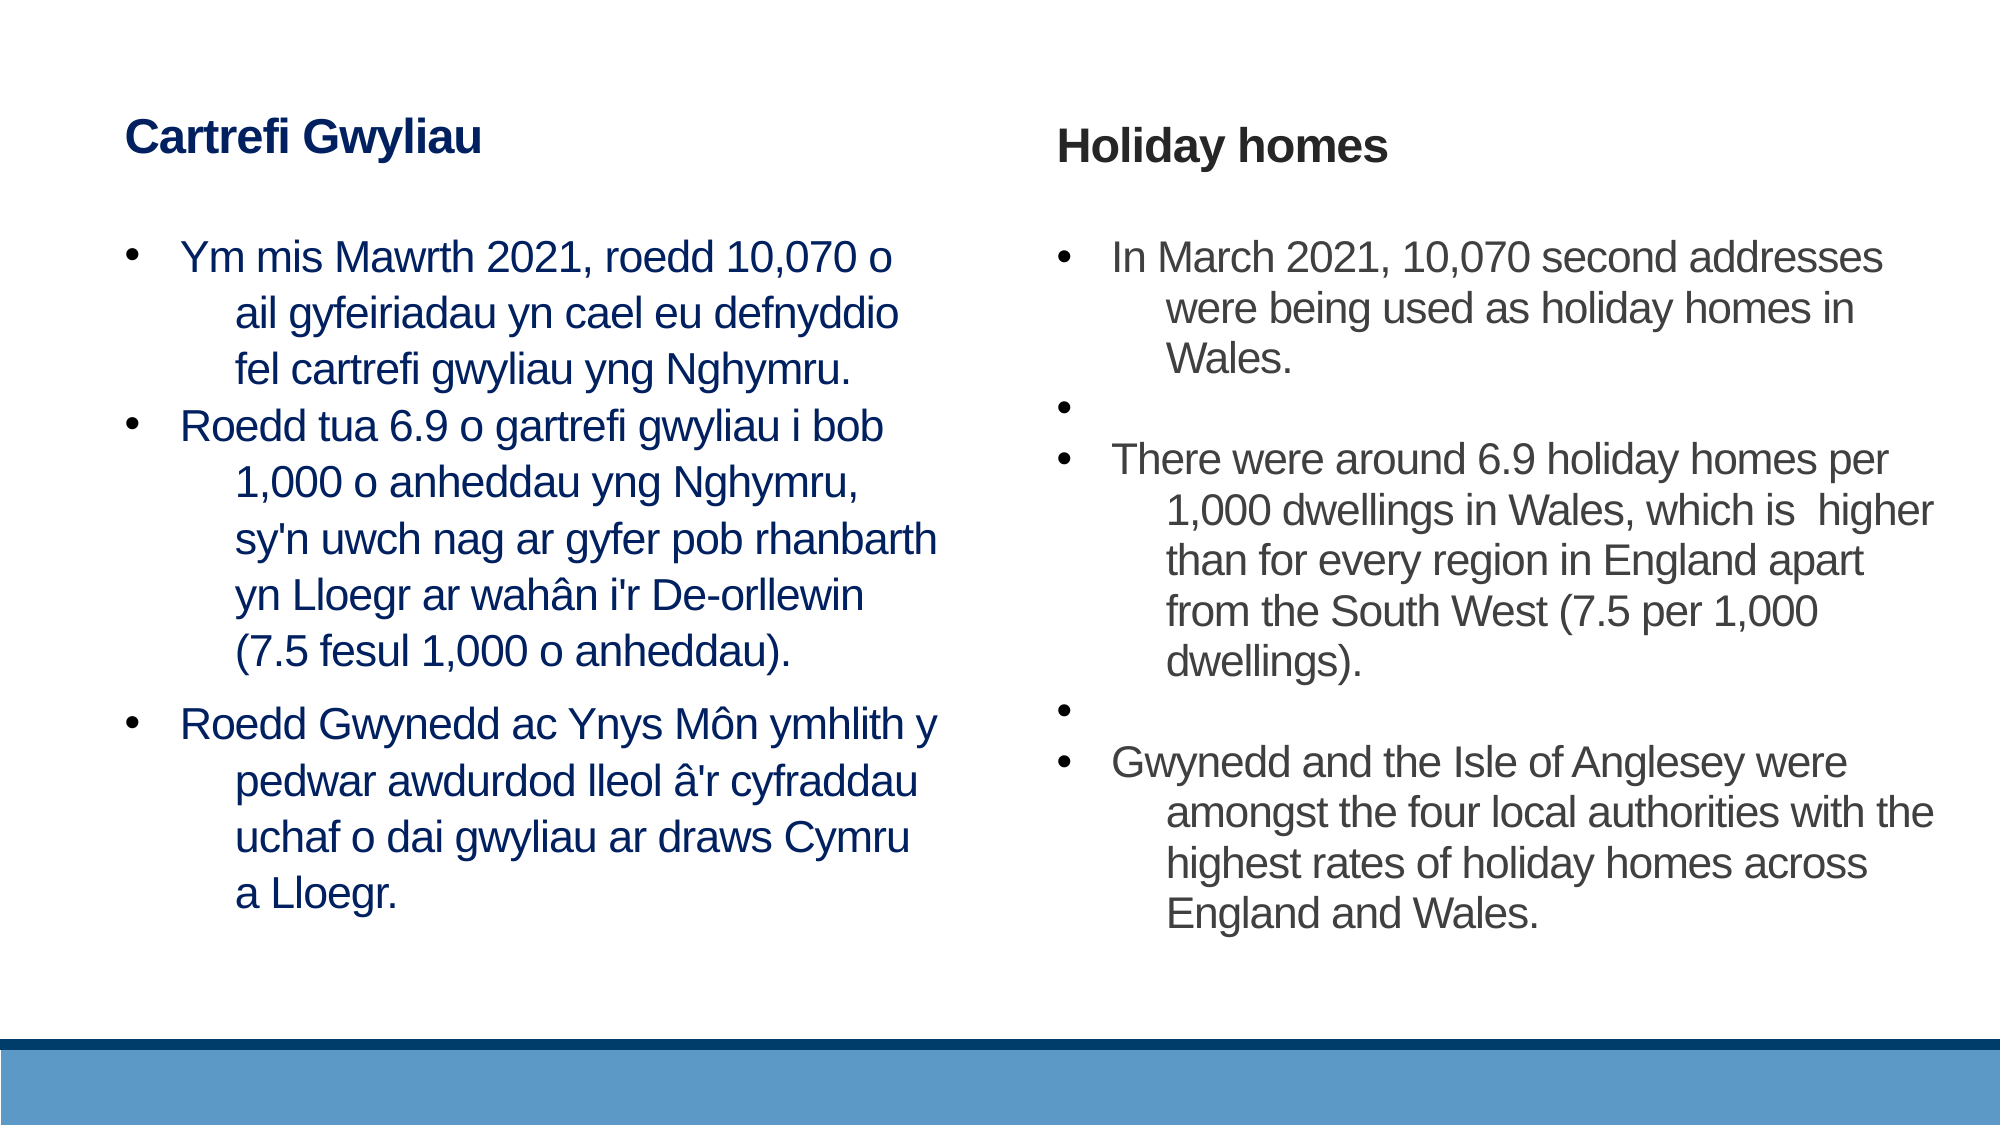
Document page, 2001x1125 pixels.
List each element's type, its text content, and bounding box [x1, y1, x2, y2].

text_box Cartrefi Gwyliau Ym mis Mawrth 2021, roedd 10,070 o ail gyfeiriadau yn cael eu defnyddio fel cartrefi gwyliau yng Nghymru. Roedd tua 6.9 o gartrefi gwyliau i bob 1,000 o anheddau yng Nghymru, sy'n uwch nag ar gyfer pob rhanbarth yn Lloegr ar wahân i'r De-orllewin (7.5 fesul 1,000 o anheddau). Roedd Gwynedd ac Ynys Môn ymhlith y pedwar awdurdod lleol â'r cyfraddau uchaf o dai gwyliau ar draws Cymru a Lloegr. [109, 69, 959, 950]
text_box Holiday homes In March 2021, 10,070 second addresses were being used as holiday homes in Wales. There were around 6.9 holiday homes per 1,000 dwellings in Wales, which is higher than for every region in England apart from the South West (7.5 per 1,000 dwellings). Gwynedd and the Isle of Anglesey were amongst the four local authorities with the highest rates of holiday homes across England and Wales. [1041, 111, 1958, 950]
